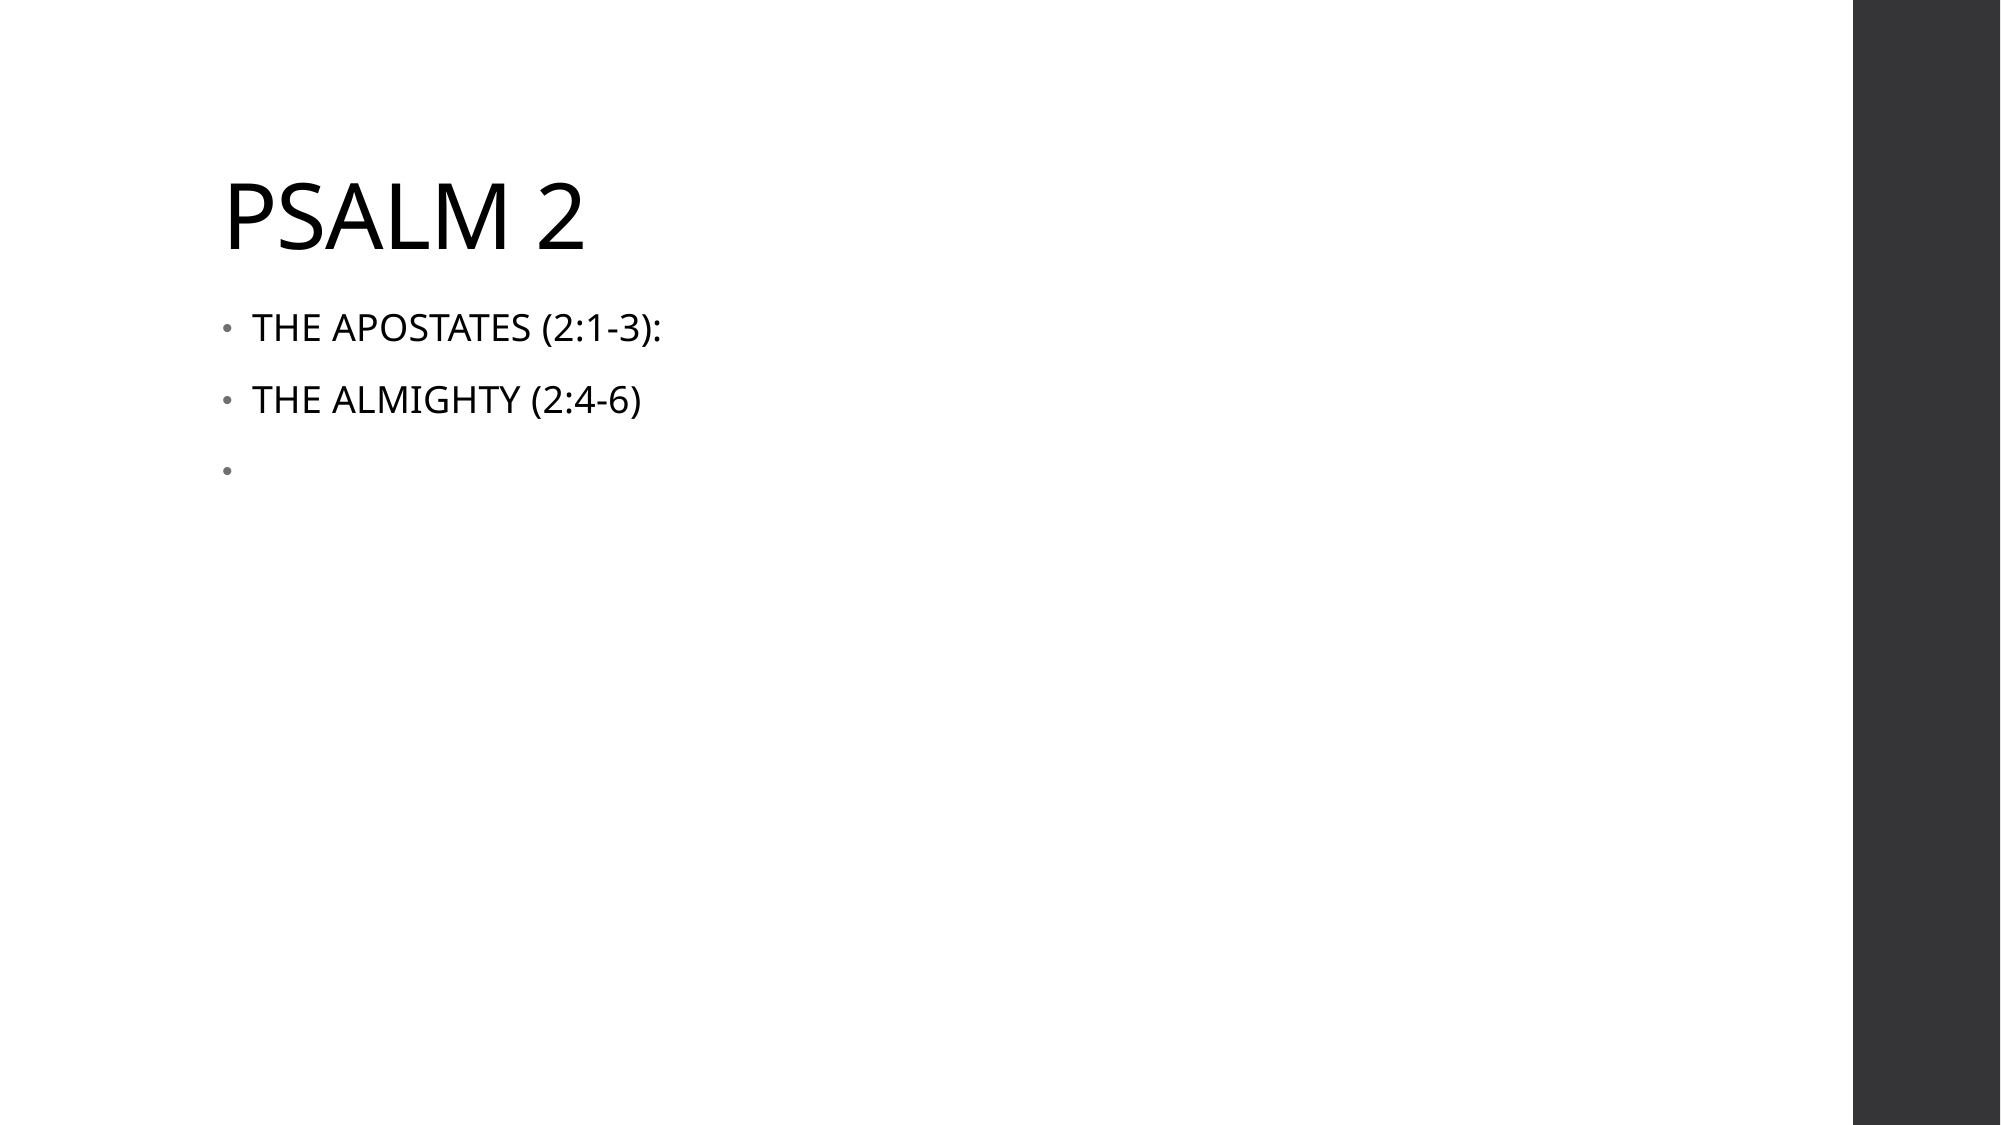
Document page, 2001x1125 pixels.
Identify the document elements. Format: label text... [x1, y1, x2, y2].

title PSALM 2 [206, 60, 1797, 278]
list THE APOSTATES (2:1-3): THE ALMIGHTY (2:4-6) [206, 299, 1617, 1014]
